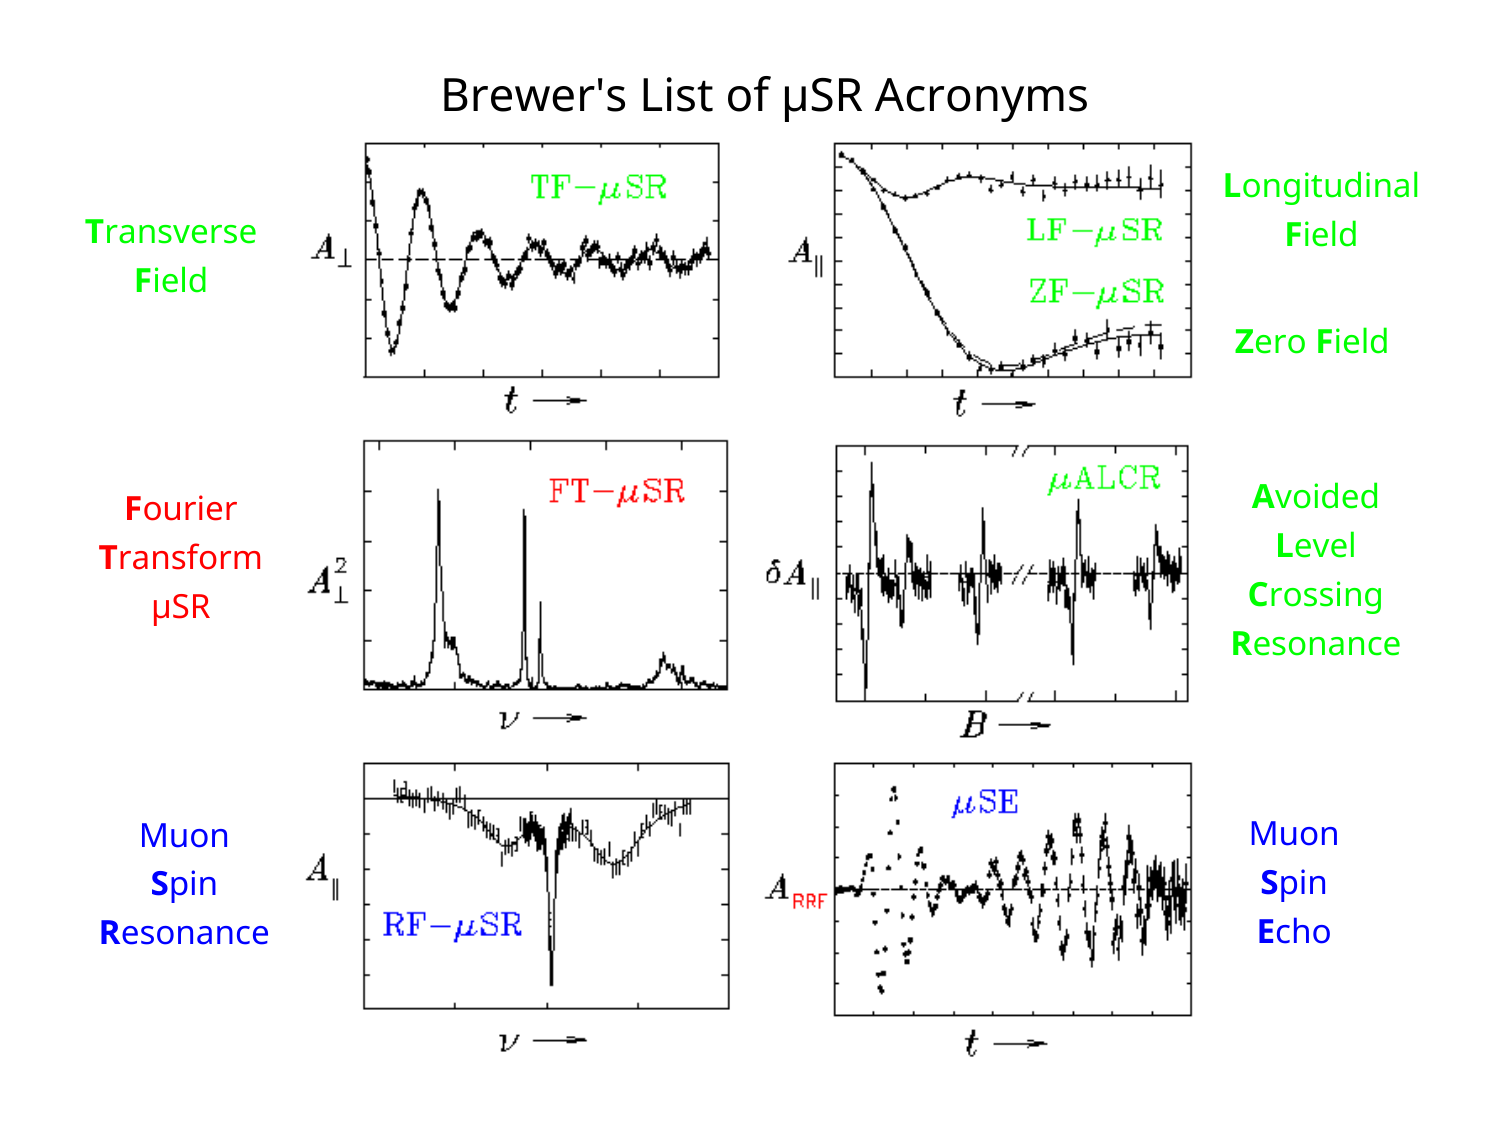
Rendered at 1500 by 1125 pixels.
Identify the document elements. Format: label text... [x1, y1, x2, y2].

text_box Avoided Level Crossing Resonance [1230, 469, 1392, 668]
text_box Zero Field [1234, 314, 1398, 362]
text_box Brewer's List of μSR Acronyms [440, 57, 1119, 122]
text_box Longitudinal Field [1222, 158, 1410, 256]
text_box [109, 204, 124, 268]
picture [298, 133, 1199, 1067]
text_box Muon Spin Echo [1248, 806, 1332, 954]
text_box Muon Spin Resonance [98, 807, 260, 956]
text_box Transverse Field [85, 204, 261, 302]
text_box Fourier Transform µSR [98, 481, 266, 629]
